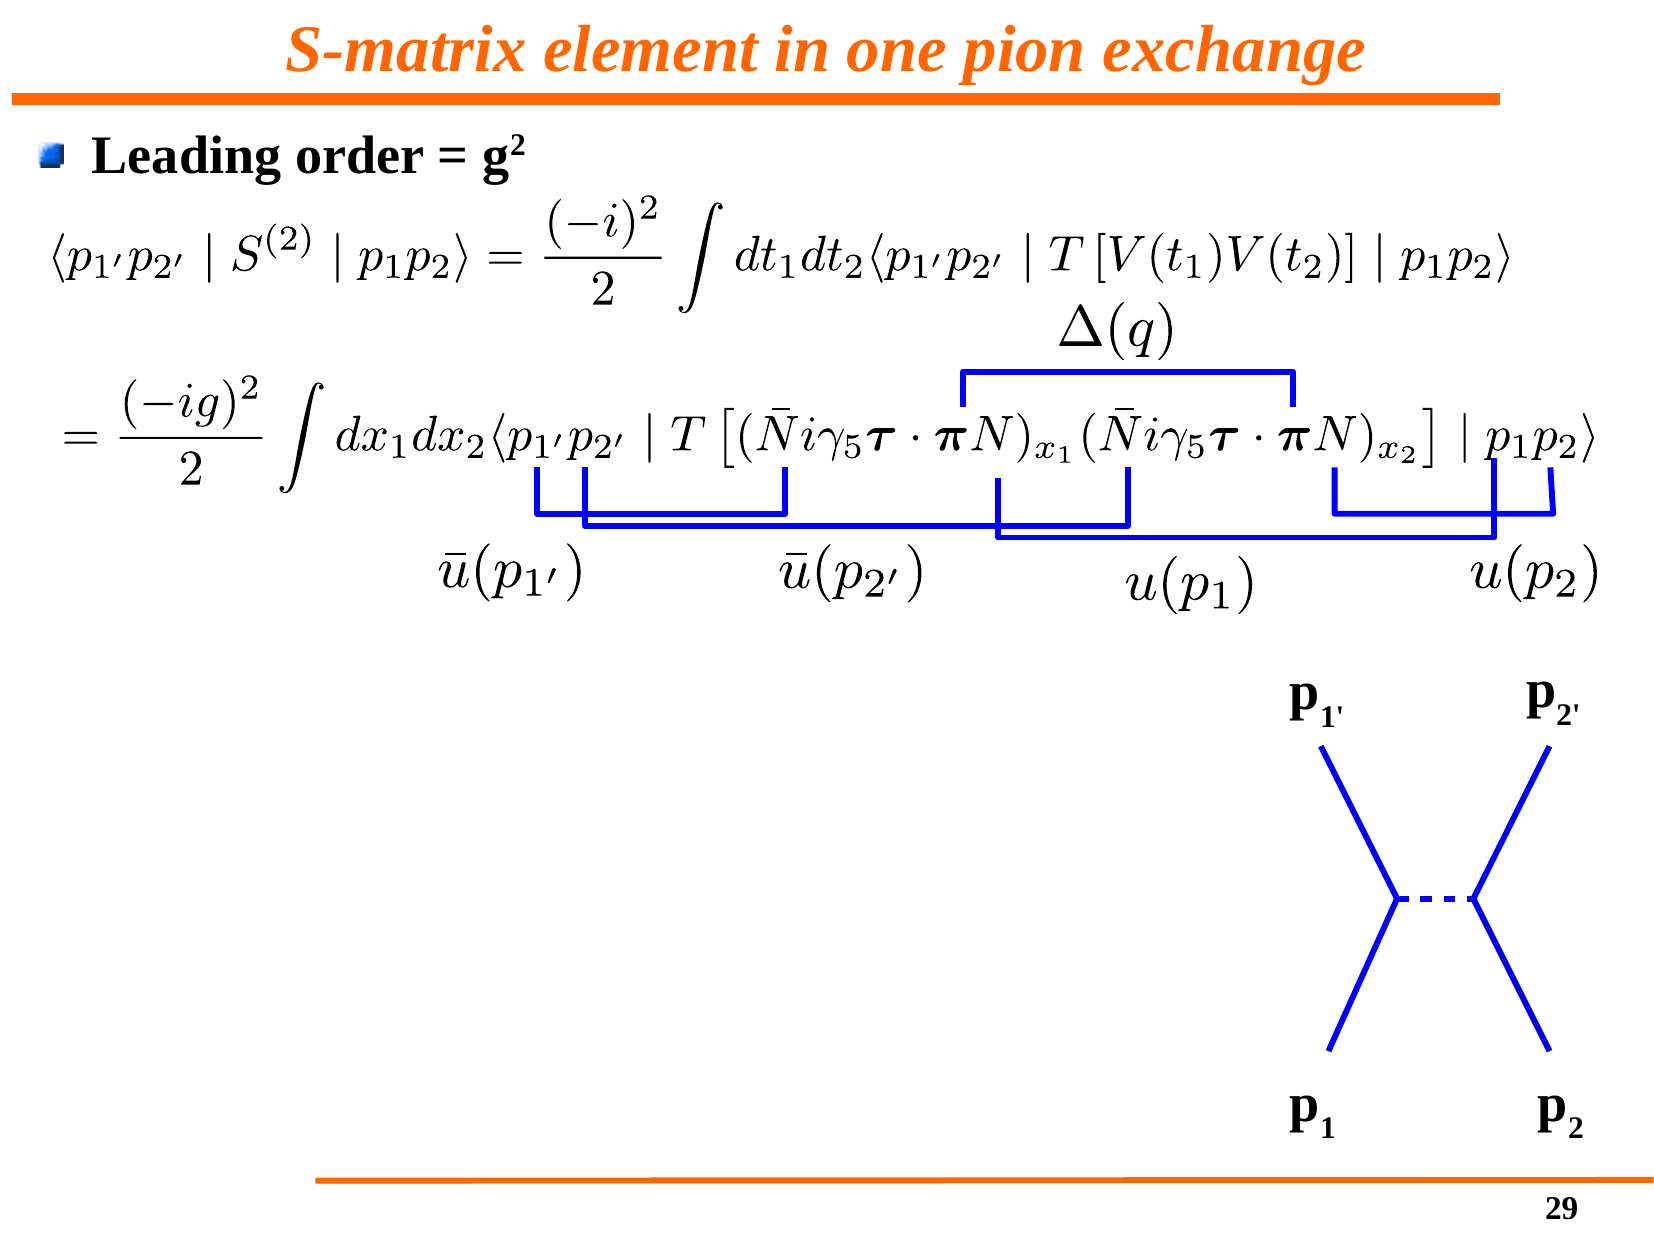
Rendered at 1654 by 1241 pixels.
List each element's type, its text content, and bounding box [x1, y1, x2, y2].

title S-matrix element in one pion exchange [0, 0, 1654, 99]
text_box [777, 544, 928, 603]
list Leading order = g2 [20, 124, 1621, 1137]
text_box p2 [1537, 1072, 1621, 1146]
text_box p2' [1525, 659, 1609, 733]
text_box p1' [1289, 661, 1373, 735]
text_box p1 [1289, 1072, 1373, 1146]
text_box [437, 543, 587, 602]
text_box [1469, 544, 1603, 603]
text_box [47, 195, 1600, 494]
text_box [1124, 555, 1258, 615]
